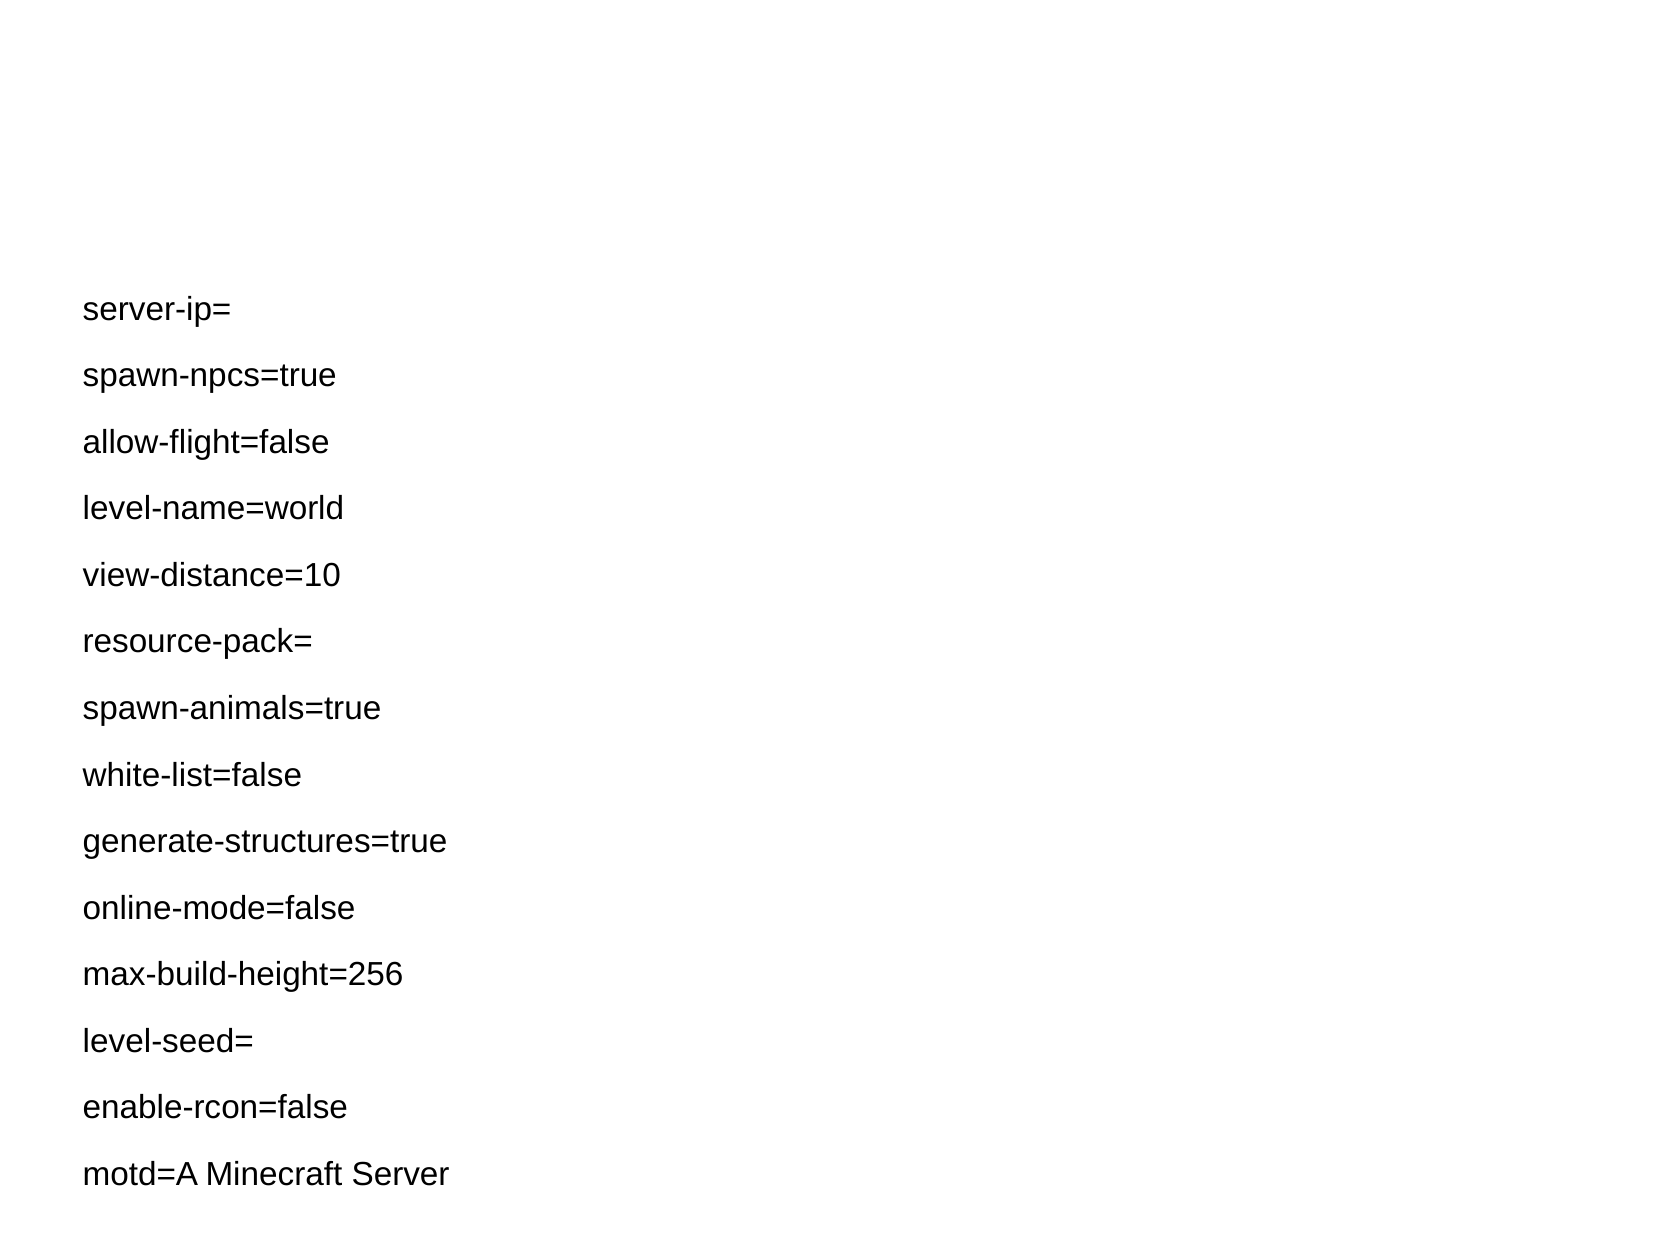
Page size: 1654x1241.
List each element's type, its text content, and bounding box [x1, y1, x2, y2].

list server-ip= spawn-npcs=true allow-flight=false level-name=world view-distance=10 resource-pack= spawn-animals=true white-list=false generate-structures=true online-mode=false max-build-height=256 level-seed= enable-rcon=false motd=A Minecraft Server [82, 290, 1571, 1010]
